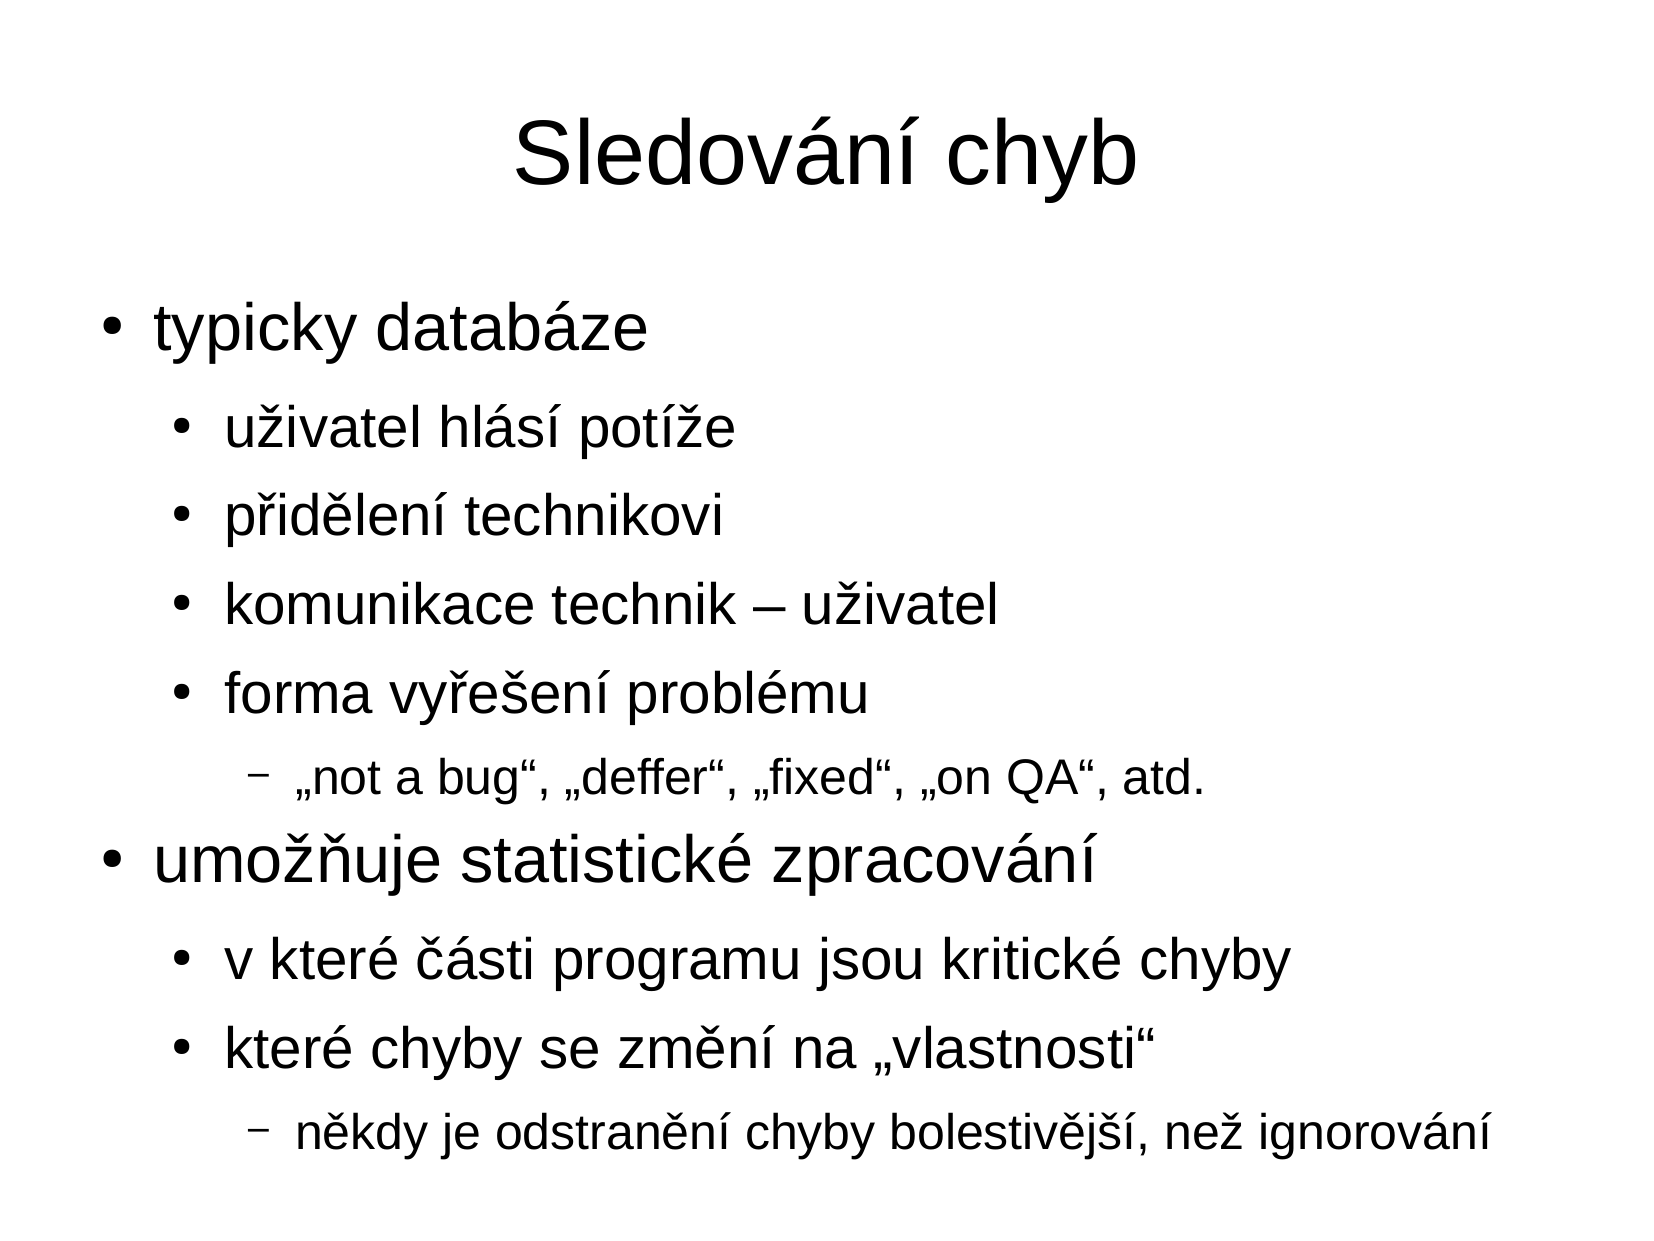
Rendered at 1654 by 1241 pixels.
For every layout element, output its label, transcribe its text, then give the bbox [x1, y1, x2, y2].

title Sledování chyb [82, 56, 1571, 250]
list typicky databáze uživatel hlásí potíže přidělení technikovi komunikace technik – uživatel forma vyřešení problému „not a bug“, „deffer“, „fixed“, „on QA“, atd. umožňuje statistické zpracování v které části programu jsou kritické chyby které chyby se změní na „vlastnosti“ někdy je odstranění chyby bolestivější, než ignorování [82, 290, 1571, 1160]
